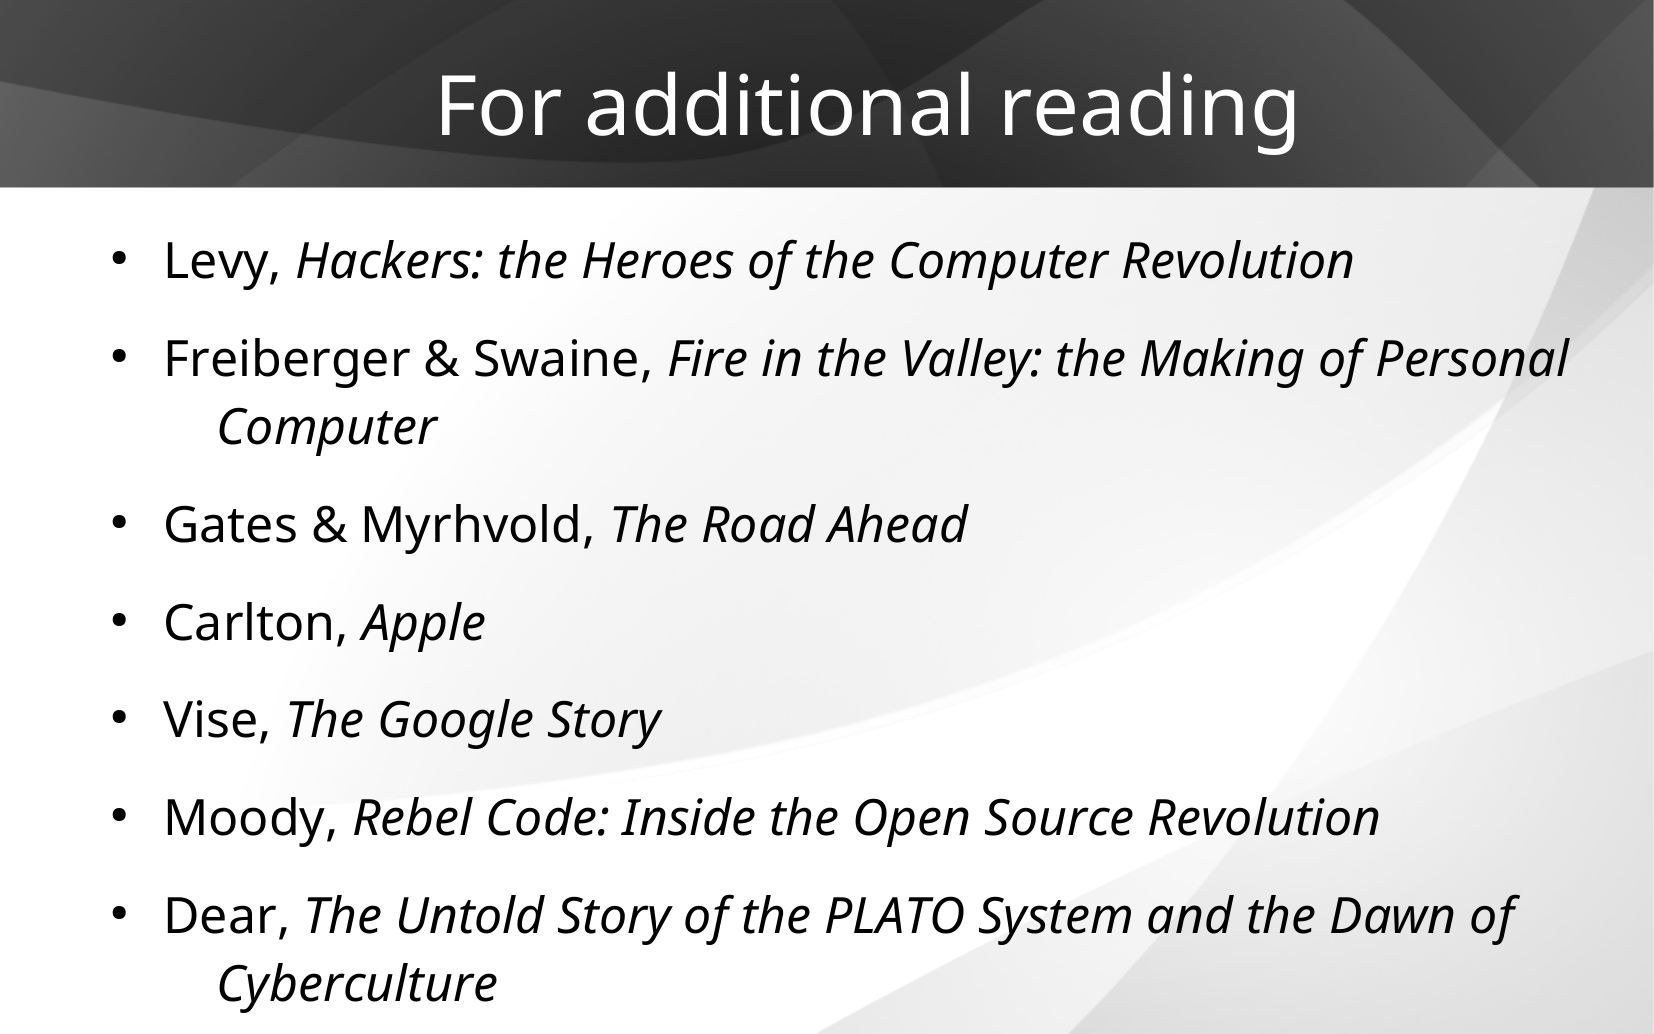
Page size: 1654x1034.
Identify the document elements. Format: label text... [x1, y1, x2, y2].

title For additional reading [124, 0, 1613, 208]
picture [0, 0, 1654, 1034]
list Levy, Hackers: the Heroes of the Computer Revolution Freiberger & Swaine, Fire in the Valley: the Making of Personal Computer Gates & Myrhvold, The Road Ahead Carlton, Apple Vise, The Google Story Moody, Rebel Code: Inside the Open Source Revolution Dear, The Untold Story of the PLATO System and the Dawn of Cyberculture [75, 225, 1613, 1013]
